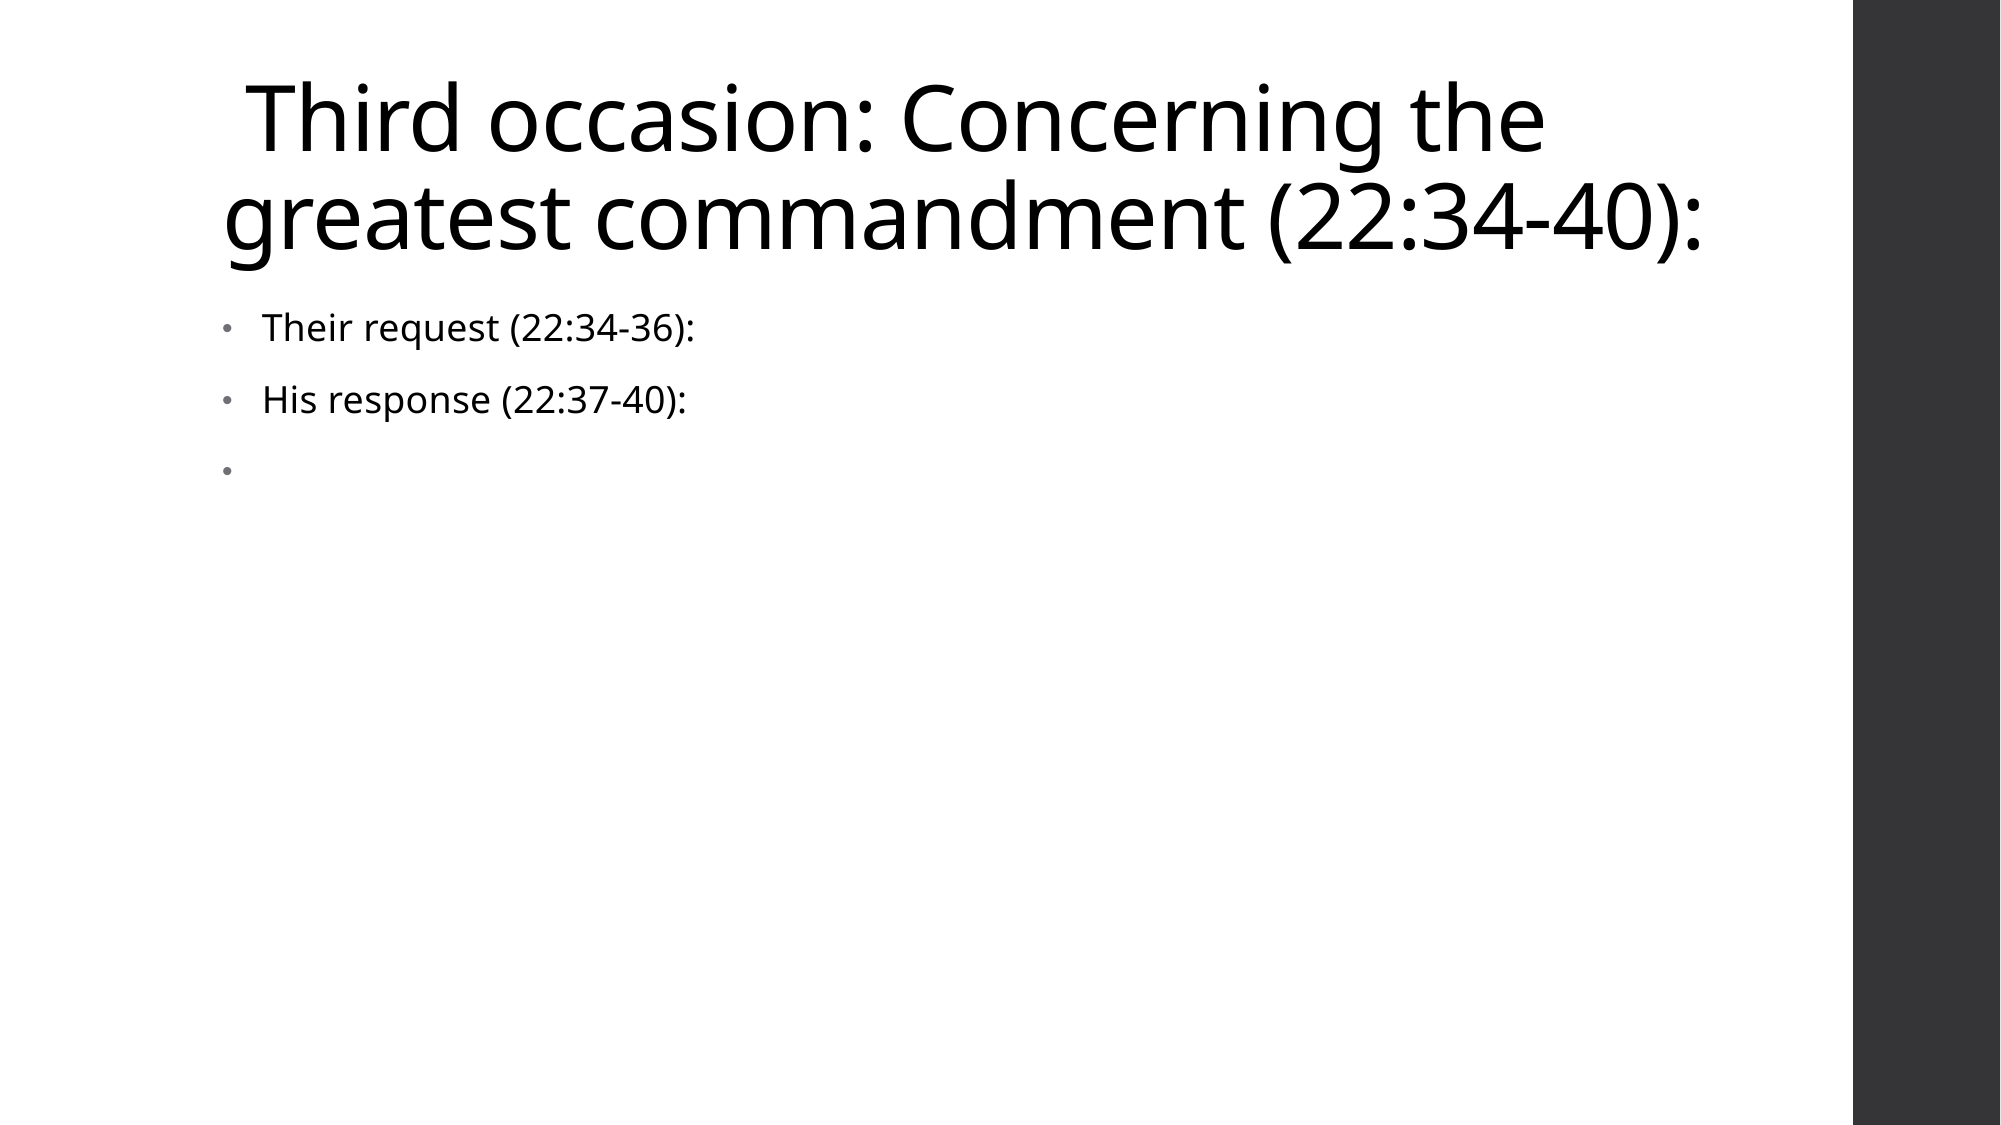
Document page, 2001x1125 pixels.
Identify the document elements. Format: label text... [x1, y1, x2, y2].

list Their request (22:34-36): His response (22:37-40): [206, 299, 1617, 1014]
title Third occasion: Concerning the greatest commandment (22:34-40): [206, 60, 1797, 278]
